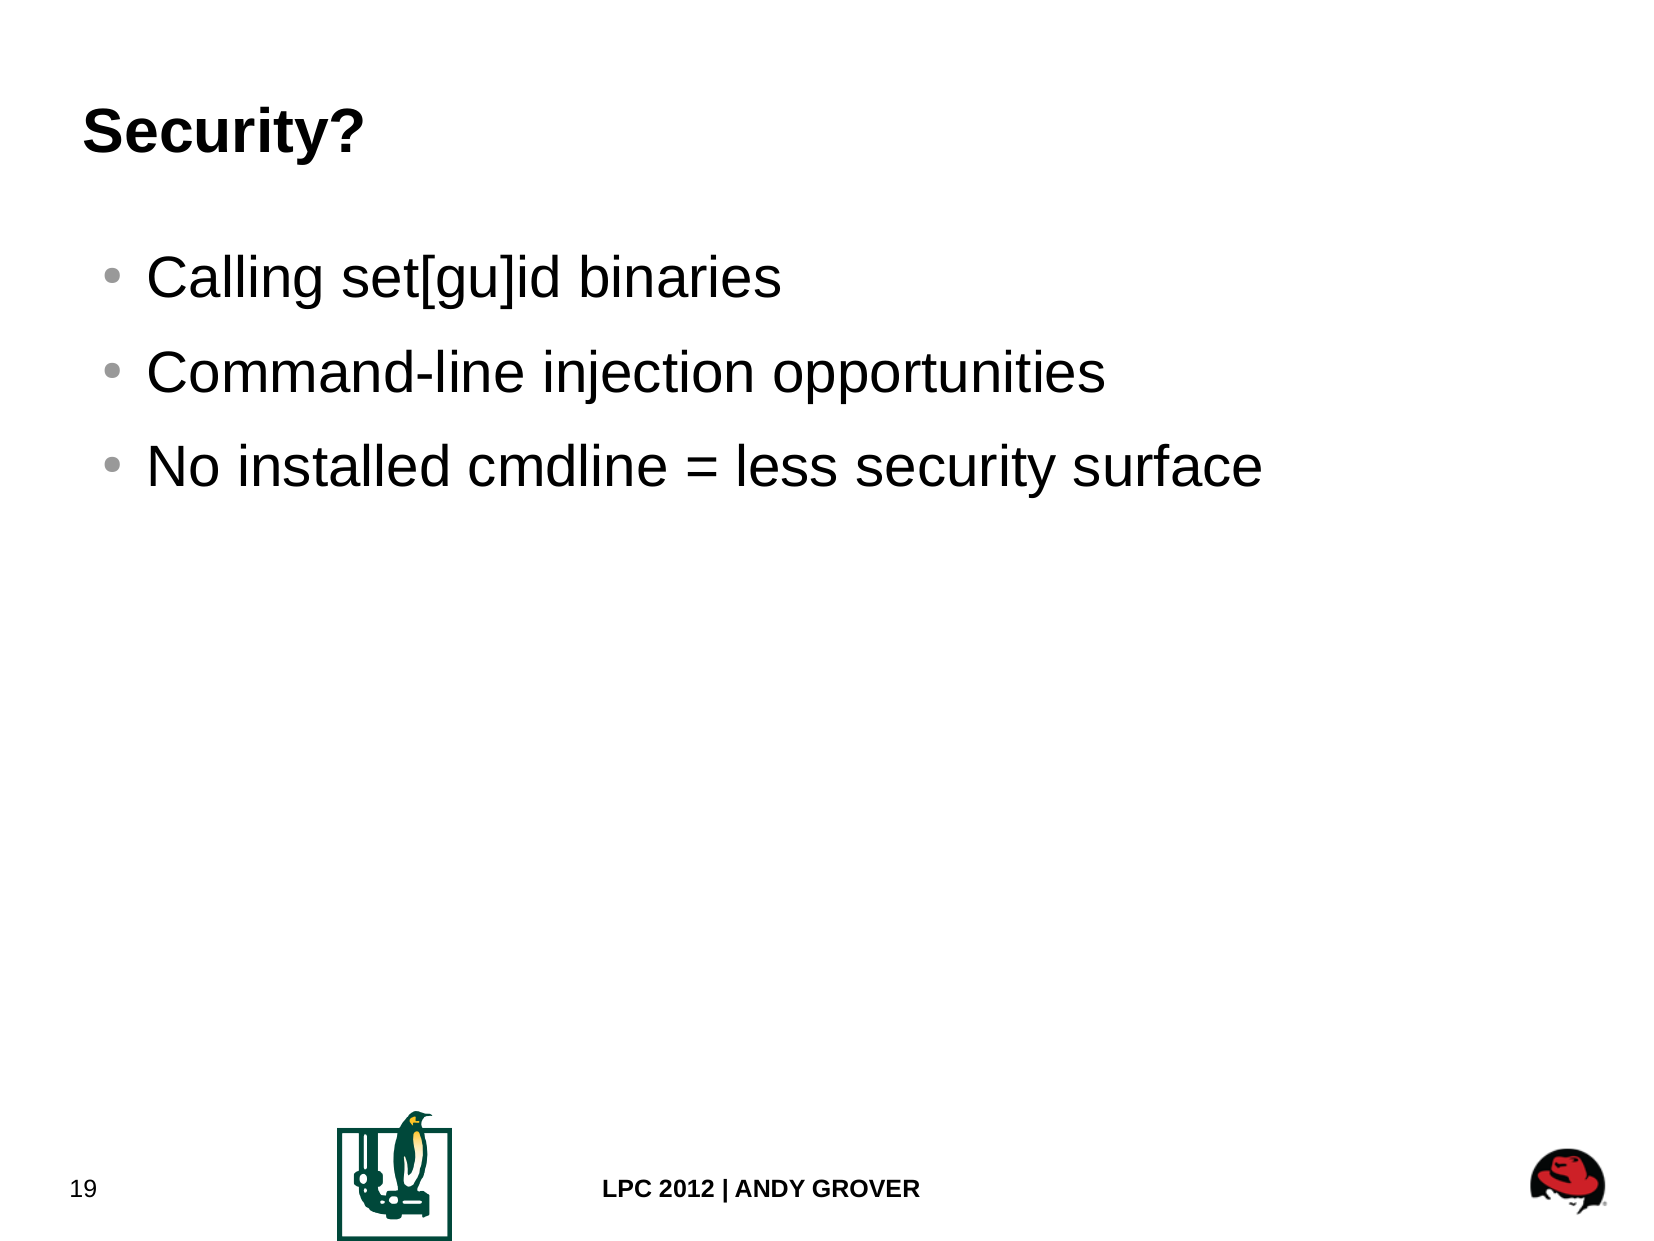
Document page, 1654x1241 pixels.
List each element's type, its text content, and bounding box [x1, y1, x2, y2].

list Calling set[gu]id binaries Command-line injection opportunities No installed cmdline = less security surface [86, 244, 1576, 1039]
picture [337, 1111, 452, 1241]
title Security? [82, 37, 1571, 226]
picture [1529, 1146, 1613, 1224]
